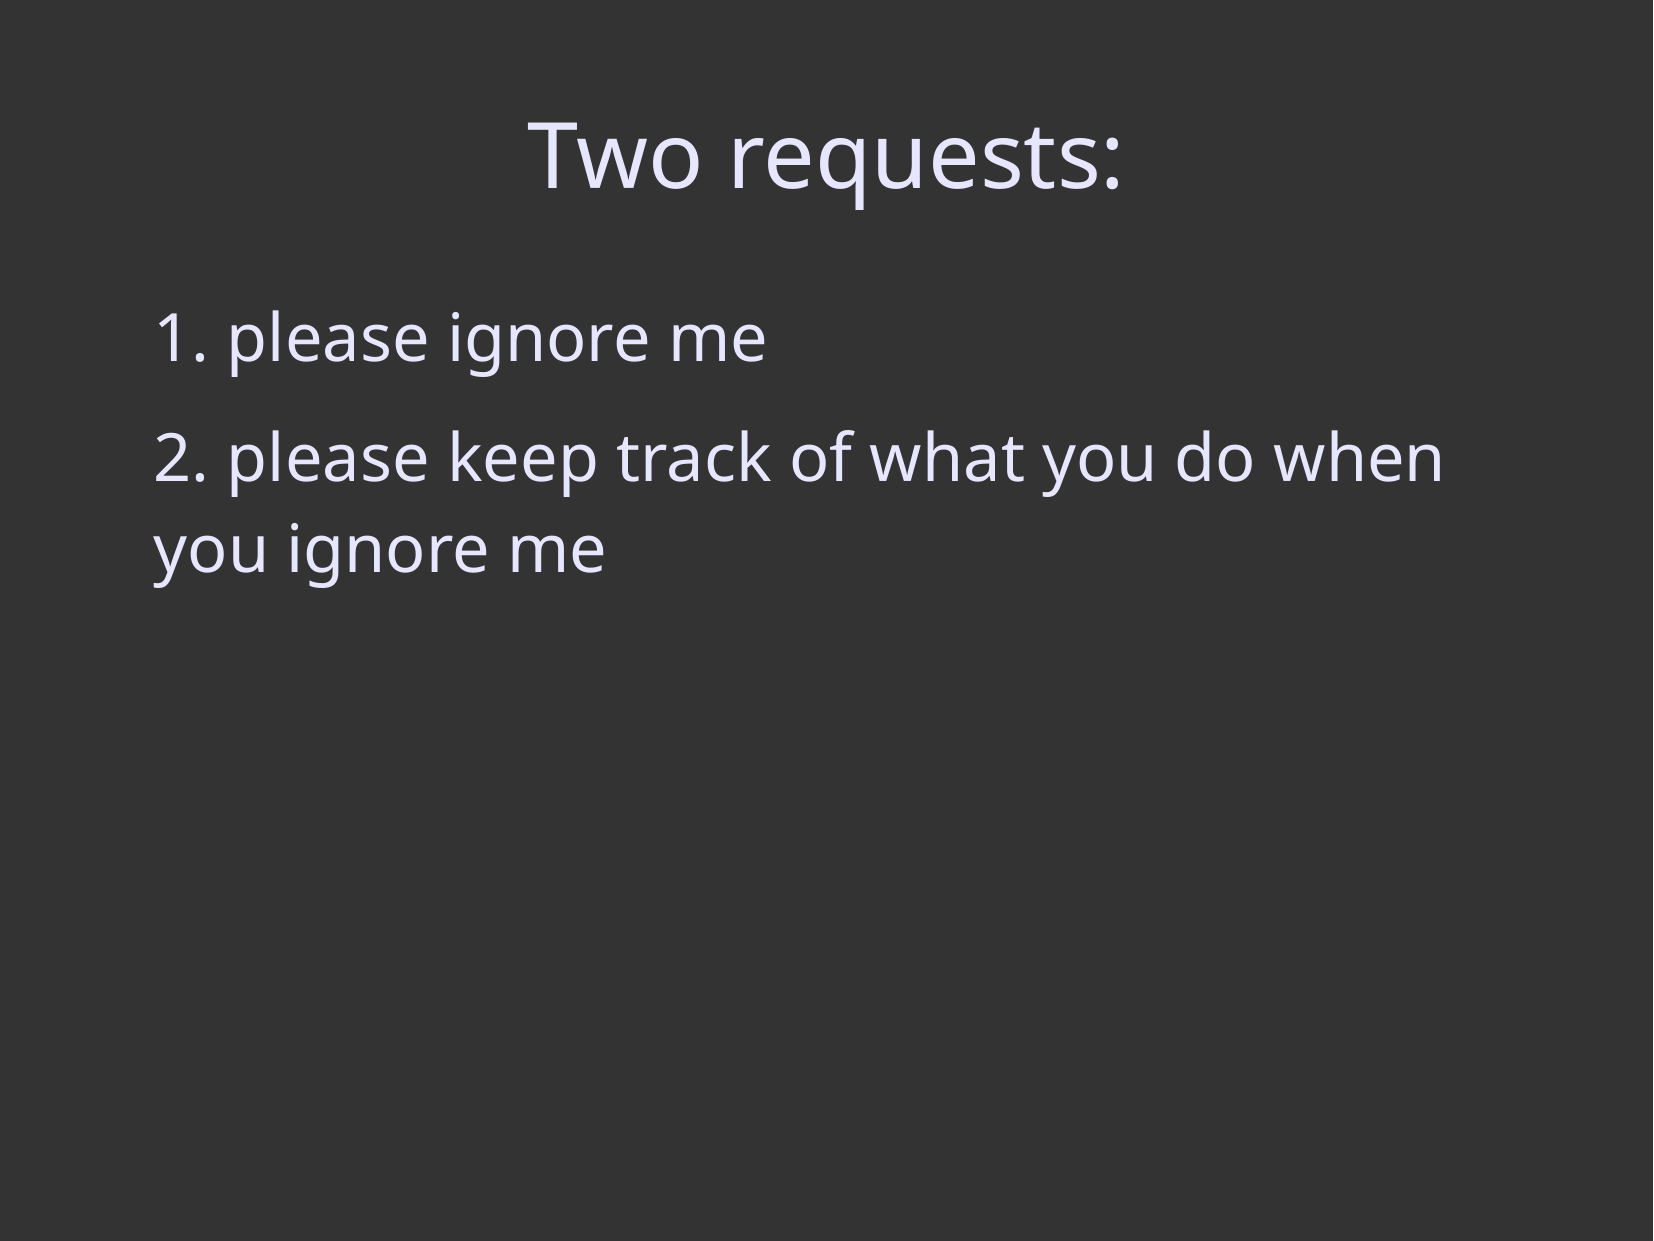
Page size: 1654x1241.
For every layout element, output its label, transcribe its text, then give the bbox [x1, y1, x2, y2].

title Two requests: [82, 49, 1571, 257]
list 1. please ignore me 2. please keep track of what you do when you ignore me [82, 290, 1571, 1109]
